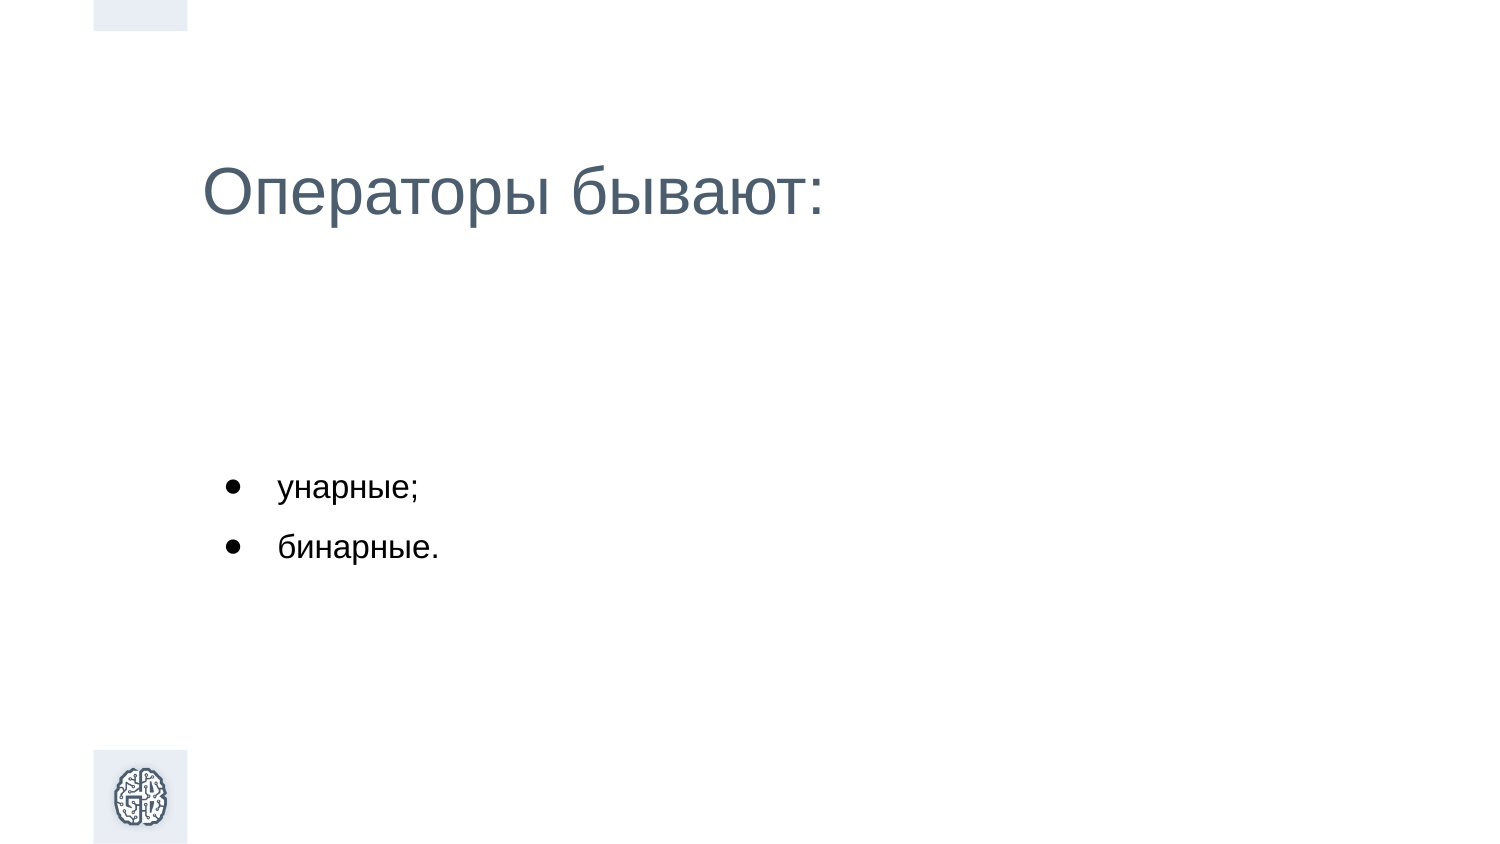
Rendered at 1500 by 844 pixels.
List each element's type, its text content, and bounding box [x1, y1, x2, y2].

picture [106, 760, 175, 834]
text_box унарные; бинарные. [187, 269, 1312, 741]
text_box Операторы бывают: [187, 93, 1312, 269]
